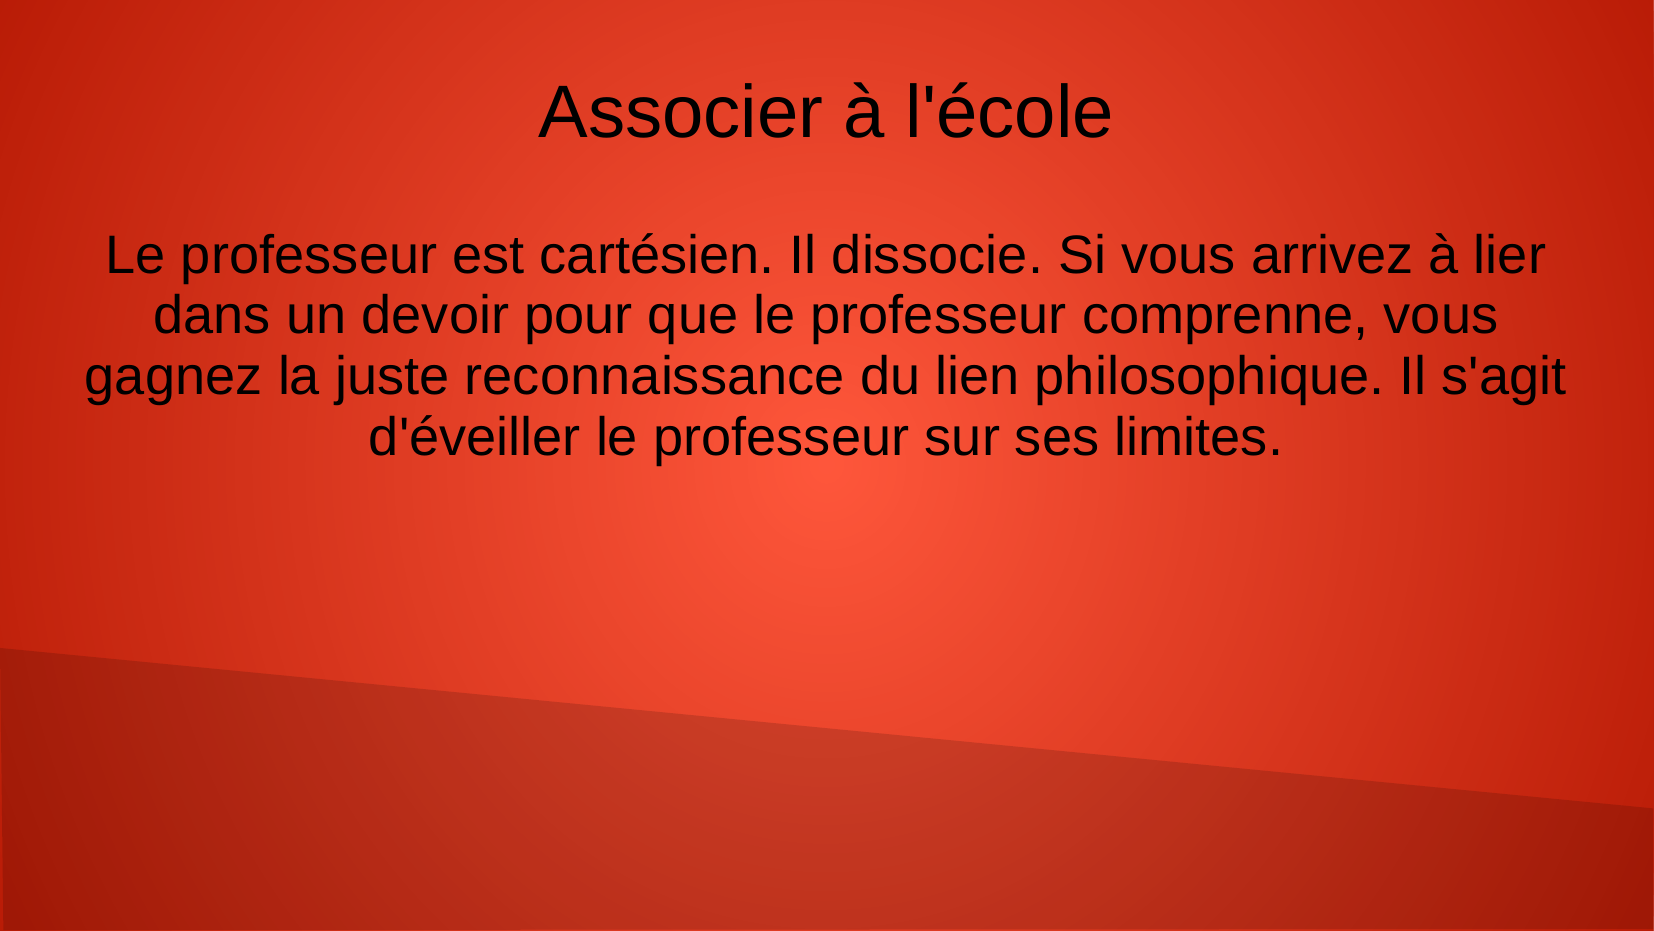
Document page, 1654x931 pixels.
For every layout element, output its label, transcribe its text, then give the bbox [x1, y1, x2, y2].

list Le professeur est cartésien. Il dissocie. Si vous arrivez à lier dans un devoir pour que le professeur comprenne, vous gagnez la juste reconnaissance du lien philosophique. Il s'agit d'éveiller le professeur sur ses limites. [82, 224, 1571, 764]
title Associer à l'école [82, 35, 1571, 189]
